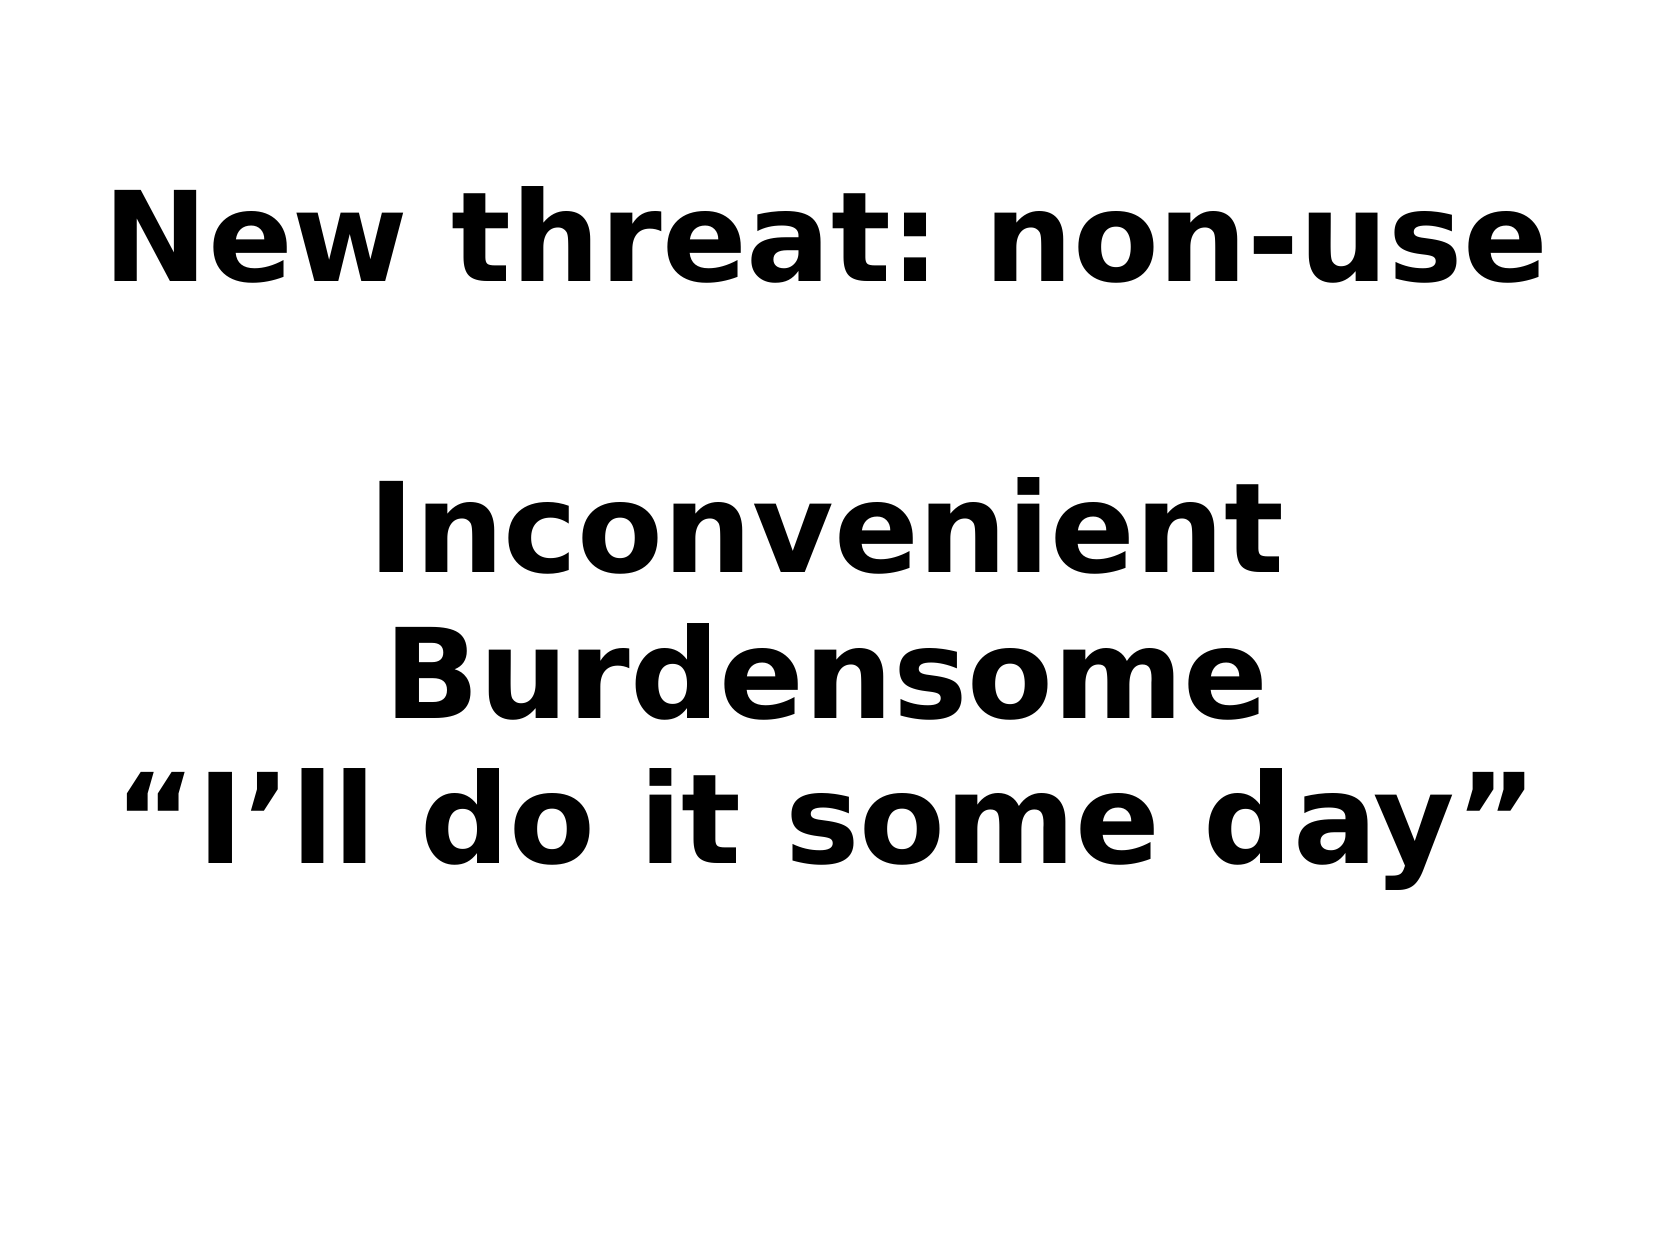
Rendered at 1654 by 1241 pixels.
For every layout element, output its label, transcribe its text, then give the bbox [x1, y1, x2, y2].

subtitle New threat: non-use Inconvenient Burdensome “I’ll do it some day” [82, 49, 1571, 1010]
